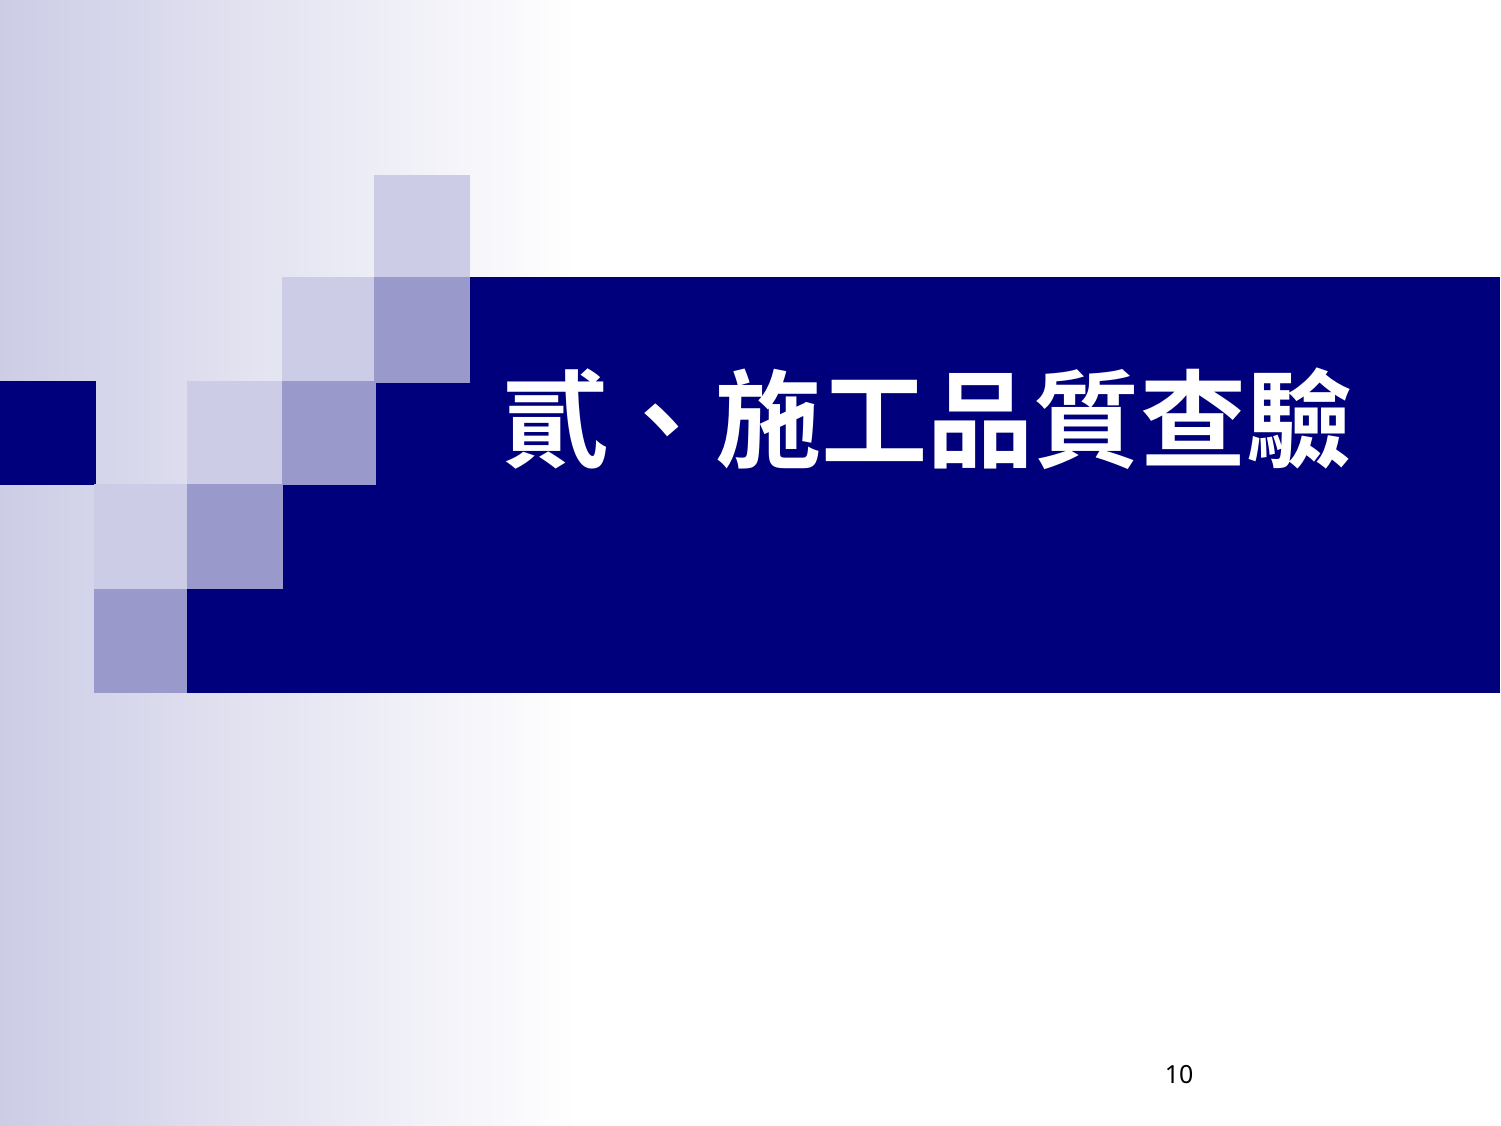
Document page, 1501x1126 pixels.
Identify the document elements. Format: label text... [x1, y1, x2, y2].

text_box [1149, 1025, 1501, 1101]
title 貳、施工品質查驗 [487, 299, 1476, 663]
